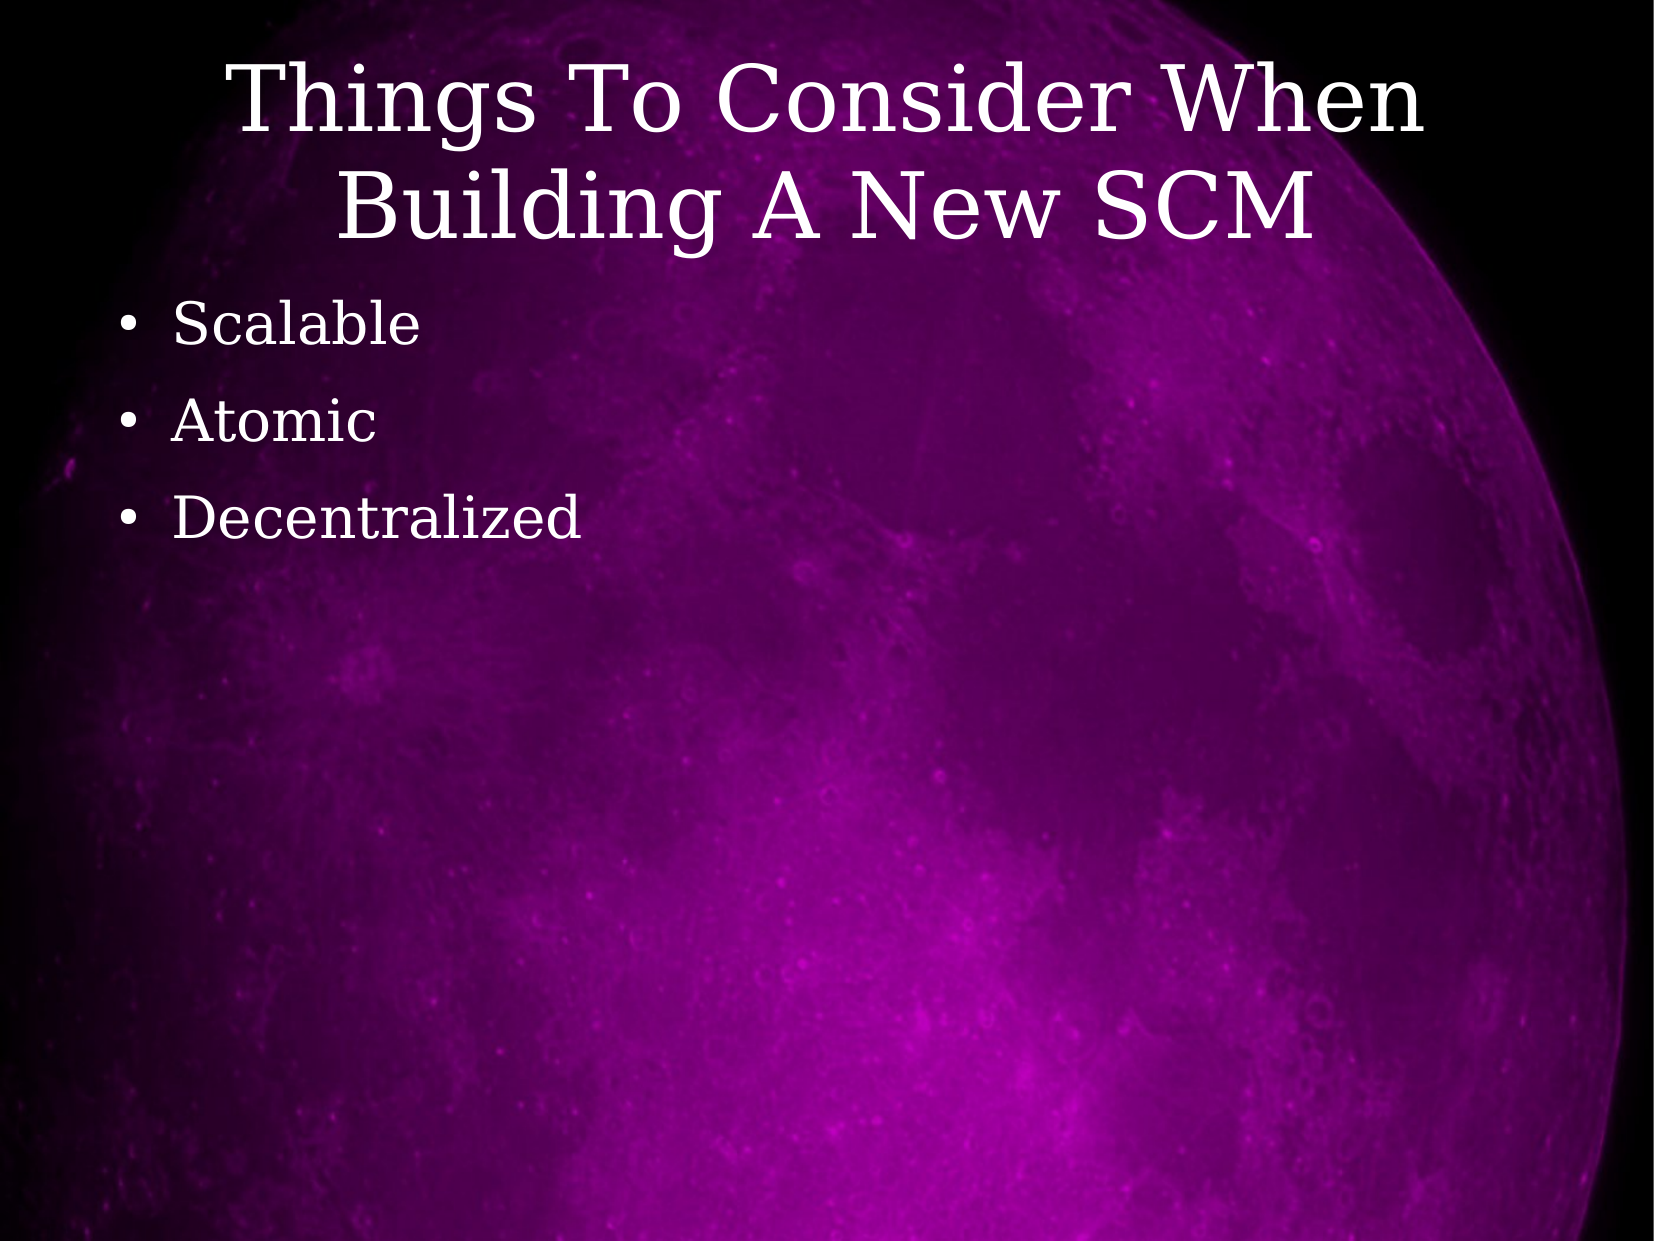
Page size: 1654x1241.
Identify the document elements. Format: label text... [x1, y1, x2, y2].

list Scalable Atomic Decentralized [82, 290, 1571, 1109]
title Things To Consider When Building A New SCM [82, 45, 1571, 261]
picture [0, 0, 1654, 1241]
